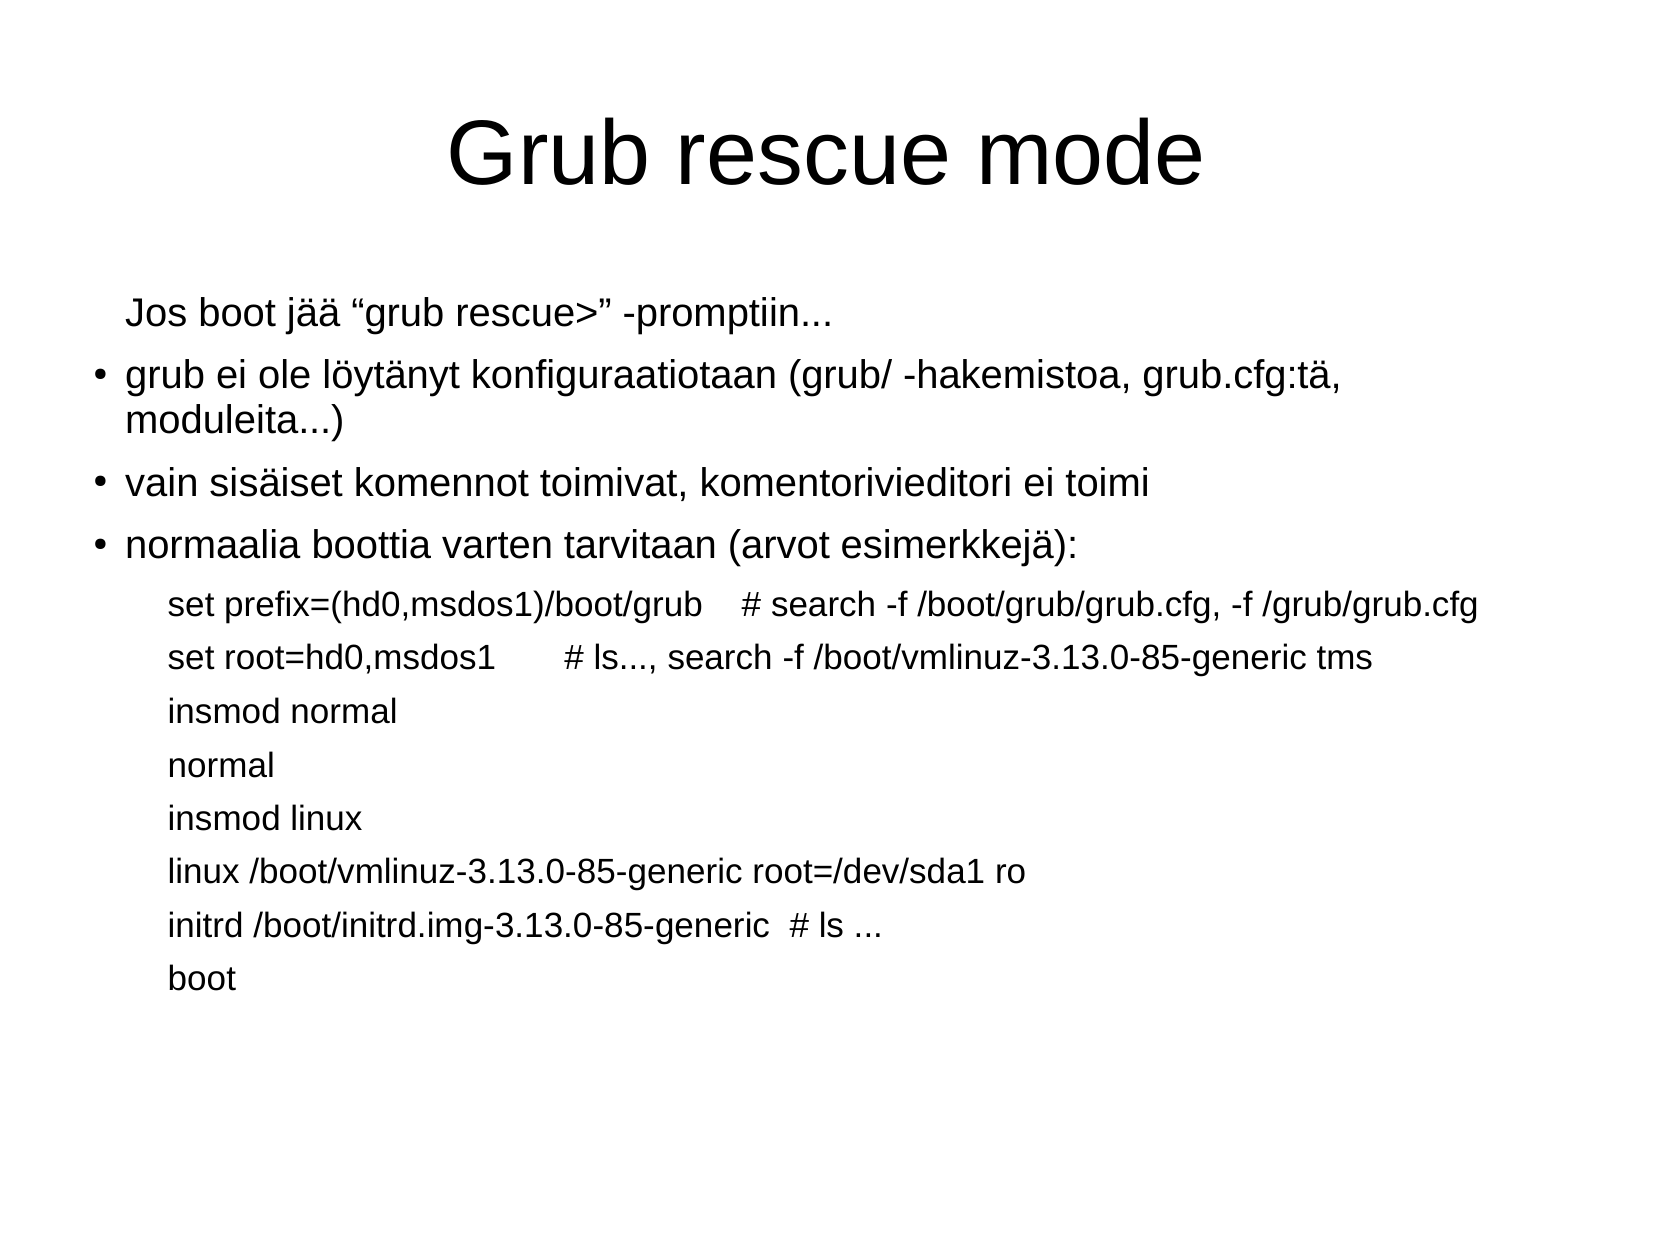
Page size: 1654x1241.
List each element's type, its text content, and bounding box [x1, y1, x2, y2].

title Grub rescue mode [82, 49, 1571, 257]
list Jos boot jää “grub rescue>” -promptiin... grub ei ole löytänyt konfiguraatiotaan (grub/ -hakemistoa, grub.cfg:tä, moduleita...) vain sisäiset komennot toimivat, komentorivieditori ei toimi normaalia boottia varten tarvitaan (arvot esimerkkejä): set prefix=(hd0,msdos1)/boot/grub # search -f /boot/grub/grub.cfg, -f /grub/grub.cfg set root=hd0,msdos1 # ls..., search -f /boot/vmlinuz-3.13.0-85-generic tms insmod normal normal insmod linux linux /boot/vmlinuz-3.13.0-85-generic root=/dev/sda1 ro initrd /boot/initrd.img-3.13.0-85-generic # ls ... boot [82, 290, 1571, 1010]
